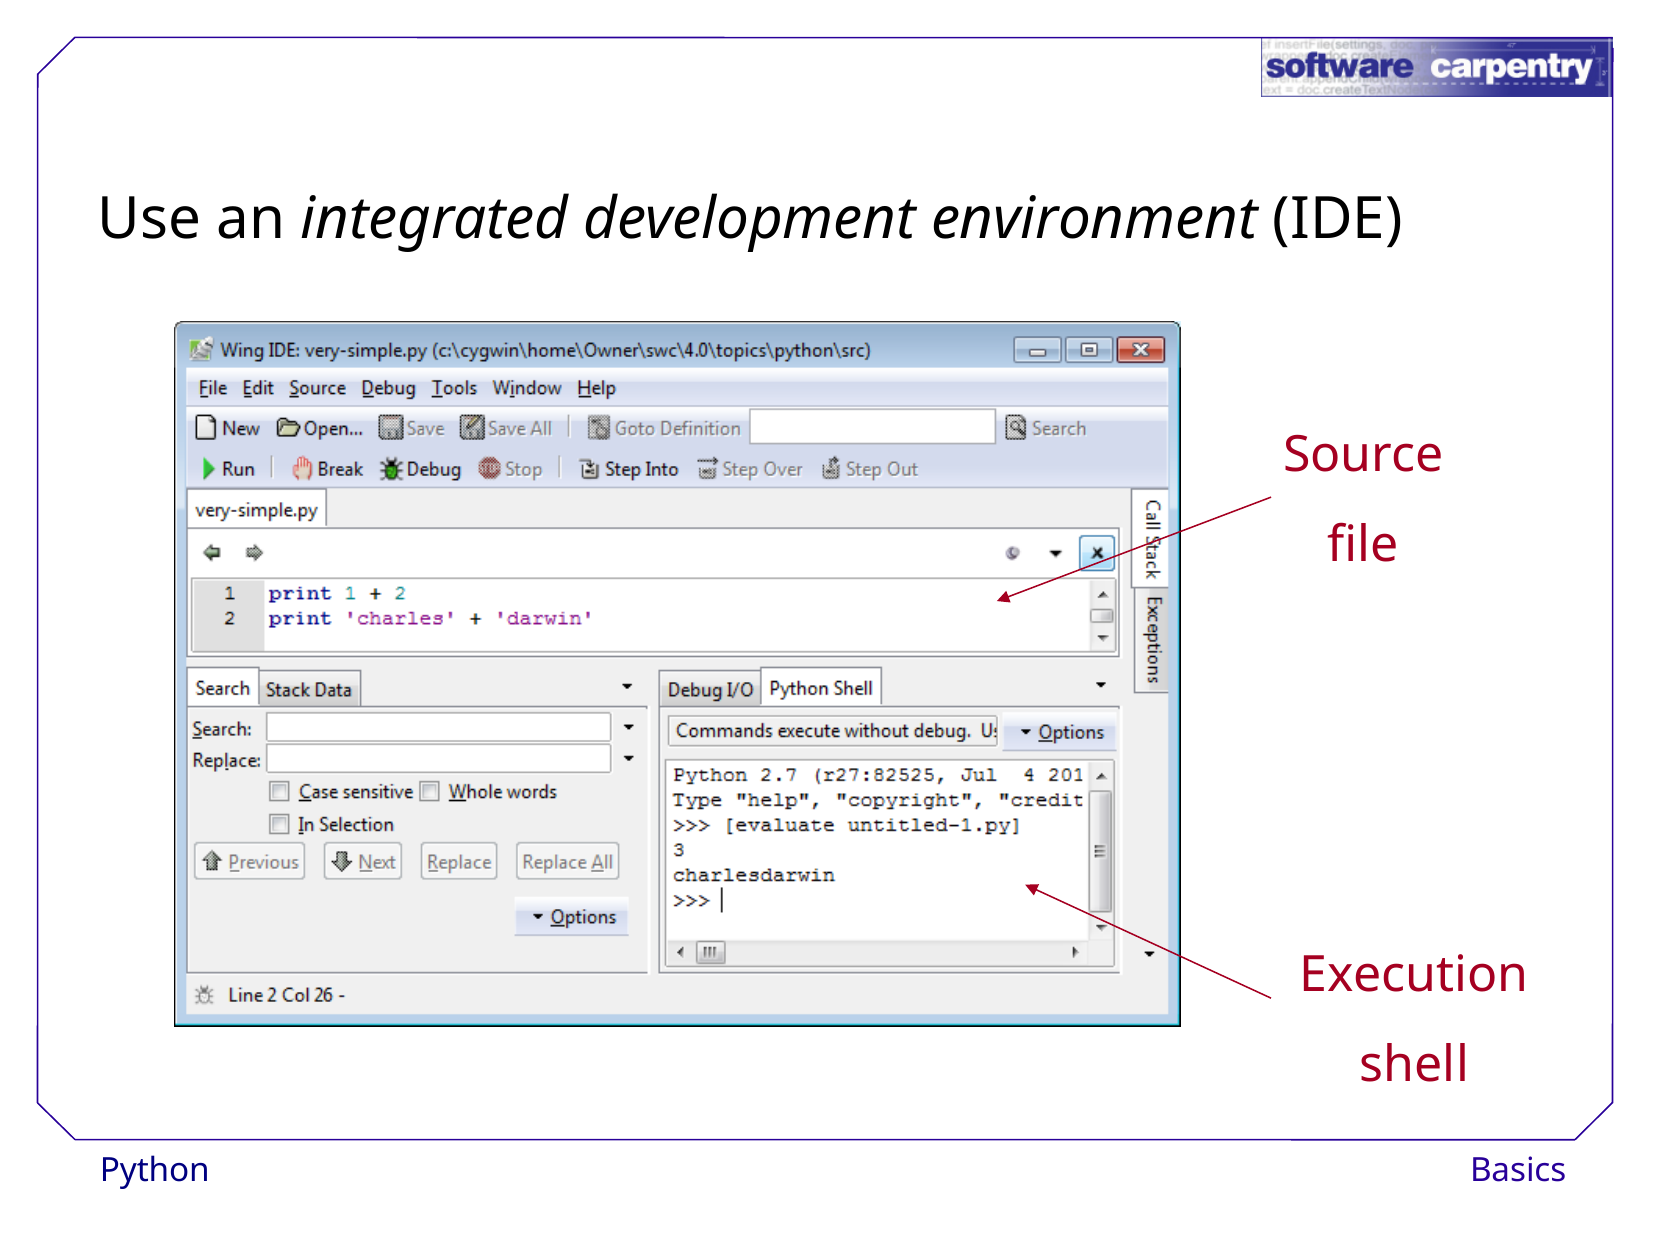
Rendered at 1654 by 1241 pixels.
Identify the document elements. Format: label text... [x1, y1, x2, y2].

text_box Source file [1193, 383, 1534, 580]
text_box Use an integrated development environment (IDE) [83, 138, 1568, 259]
text_box Execution shell [1210, 903, 1619, 1100]
picture [1261, 39, 1613, 97]
picture [174, 321, 1181, 1027]
